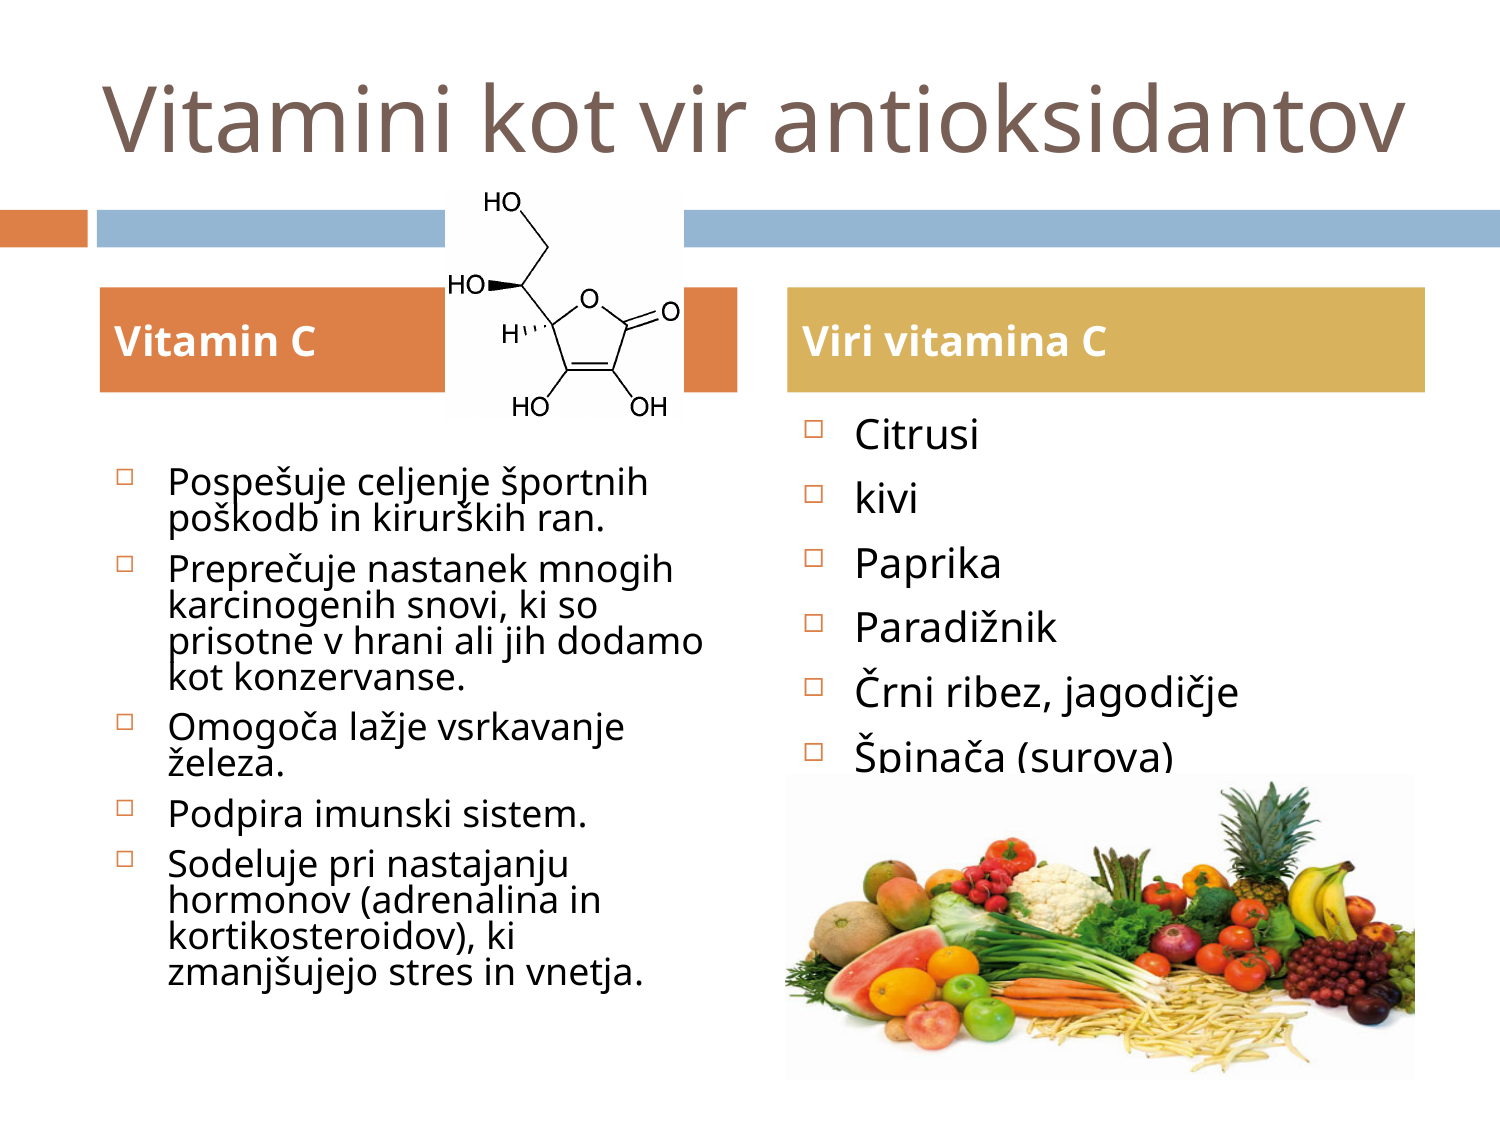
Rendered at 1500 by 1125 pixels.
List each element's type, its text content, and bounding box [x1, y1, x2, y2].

list Pospešuje celjenje športnih poškodb in kirurških ran. Preprečuje nastanek mnogih karcinogenih snovi, ki so prisotne v hrani ali jih dodamo kot konzervanse. Omogoča lažje vsrkavanje železa. Podpira imunski sistem. Sodeluje pri nastajanju hormonov (adrenalina in kortikosteroidov), ki zmanjšujejo stres in vnetja. [99, 399, 738, 988]
picture [785, 773, 1415, 1080]
list Viri vitamina C [787, 287, 1425, 393]
title Vitamini kot vir antioksidantov [87, 44, 1426, 188]
picture [445, 187, 684, 422]
list Vitamin C [99, 287, 445, 393]
list Vitamin C [684, 287, 738, 393]
list Citrusi kivi Paprika Paradižnik Črni ribez, jagodičje Špinača (surova) [787, 399, 1425, 988]
